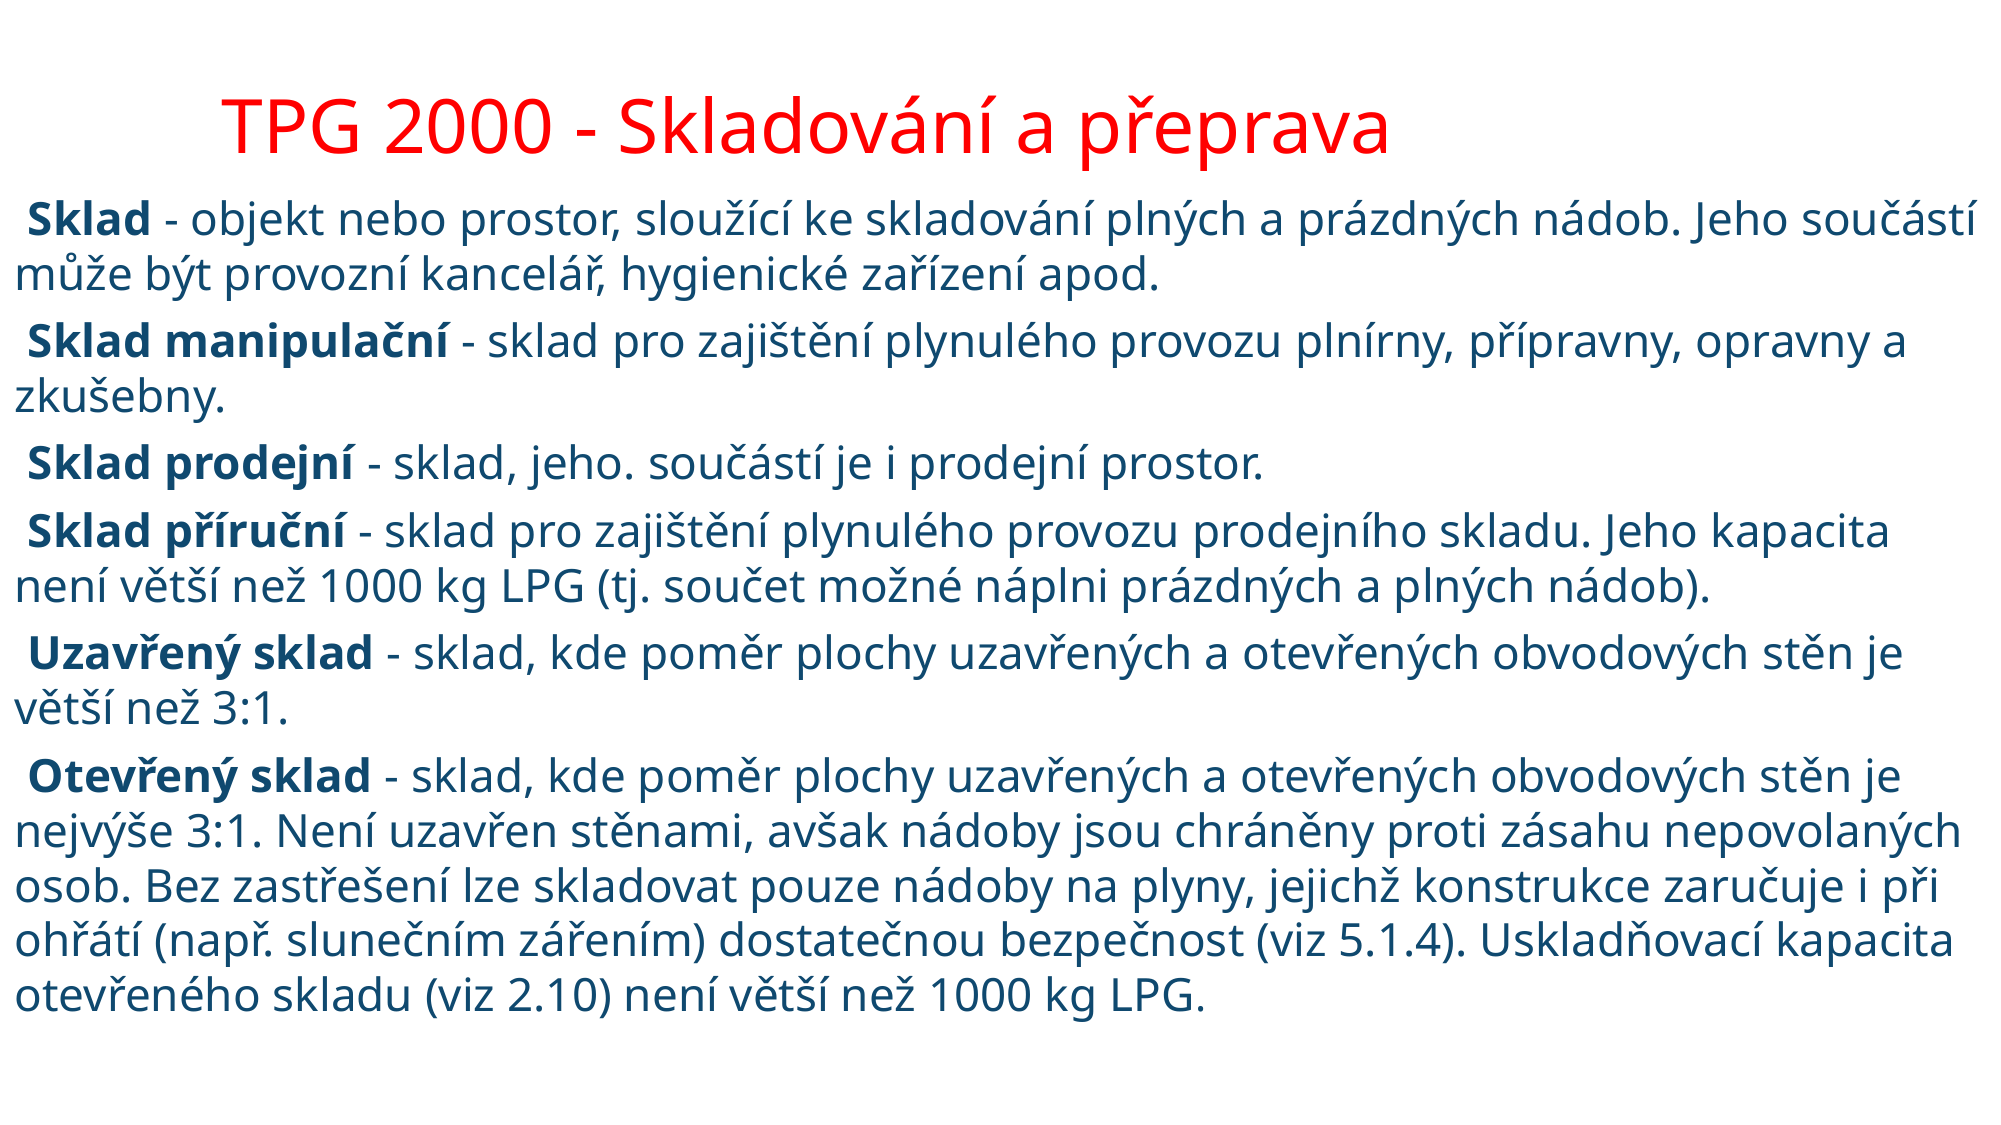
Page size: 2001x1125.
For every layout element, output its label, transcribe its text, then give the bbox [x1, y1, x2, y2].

title TPG 2000 - Skladování a přeprava [207, 32, 1608, 181]
list Sklad - objekt nebo prostor, sloužící ke skladování plných a prázdných nádob. Jeho součástí může být provozní kancelář, hygienické zařízení apod. Sklad manipulační - sklad pro zajištění plynulého provozu plnírny, přípravny, opravny a zkušebny. Sklad prodejní - sklad, jeho. součástí je i prodejní prostor. Sklad příruční - sklad pro zajištění plynulého provozu prodejního skladu. Jeho kapacita není větší než 1000 kg LPG (tj. součet možné náplni prázdných a plných nádob). Uzavřený sklad - sklad, kde poměr plochy uzavřených a otevřených obvodových stěn je větší než 3:1. Otevřený sklad - sklad, kde poměr plochy uzavřených a otevřených obvodových stěn je nejvýše 3:1. Není uzavřen stěnami, avšak nádoby jsou chráněny proti zásahu nepovolaných osob. Bez zastřešení lze skladovat pouze nádoby na plyny, jejichž konstrukce zaručuje i při ohřátí (např. slunečním zářením) dostatečnou bezpečnost (viz 5.1.4). Uskladňovací kapacita otevřeného skladu (viz 2.10) není větší než 1000 kg LPG. [0, 182, 2001, 1125]
